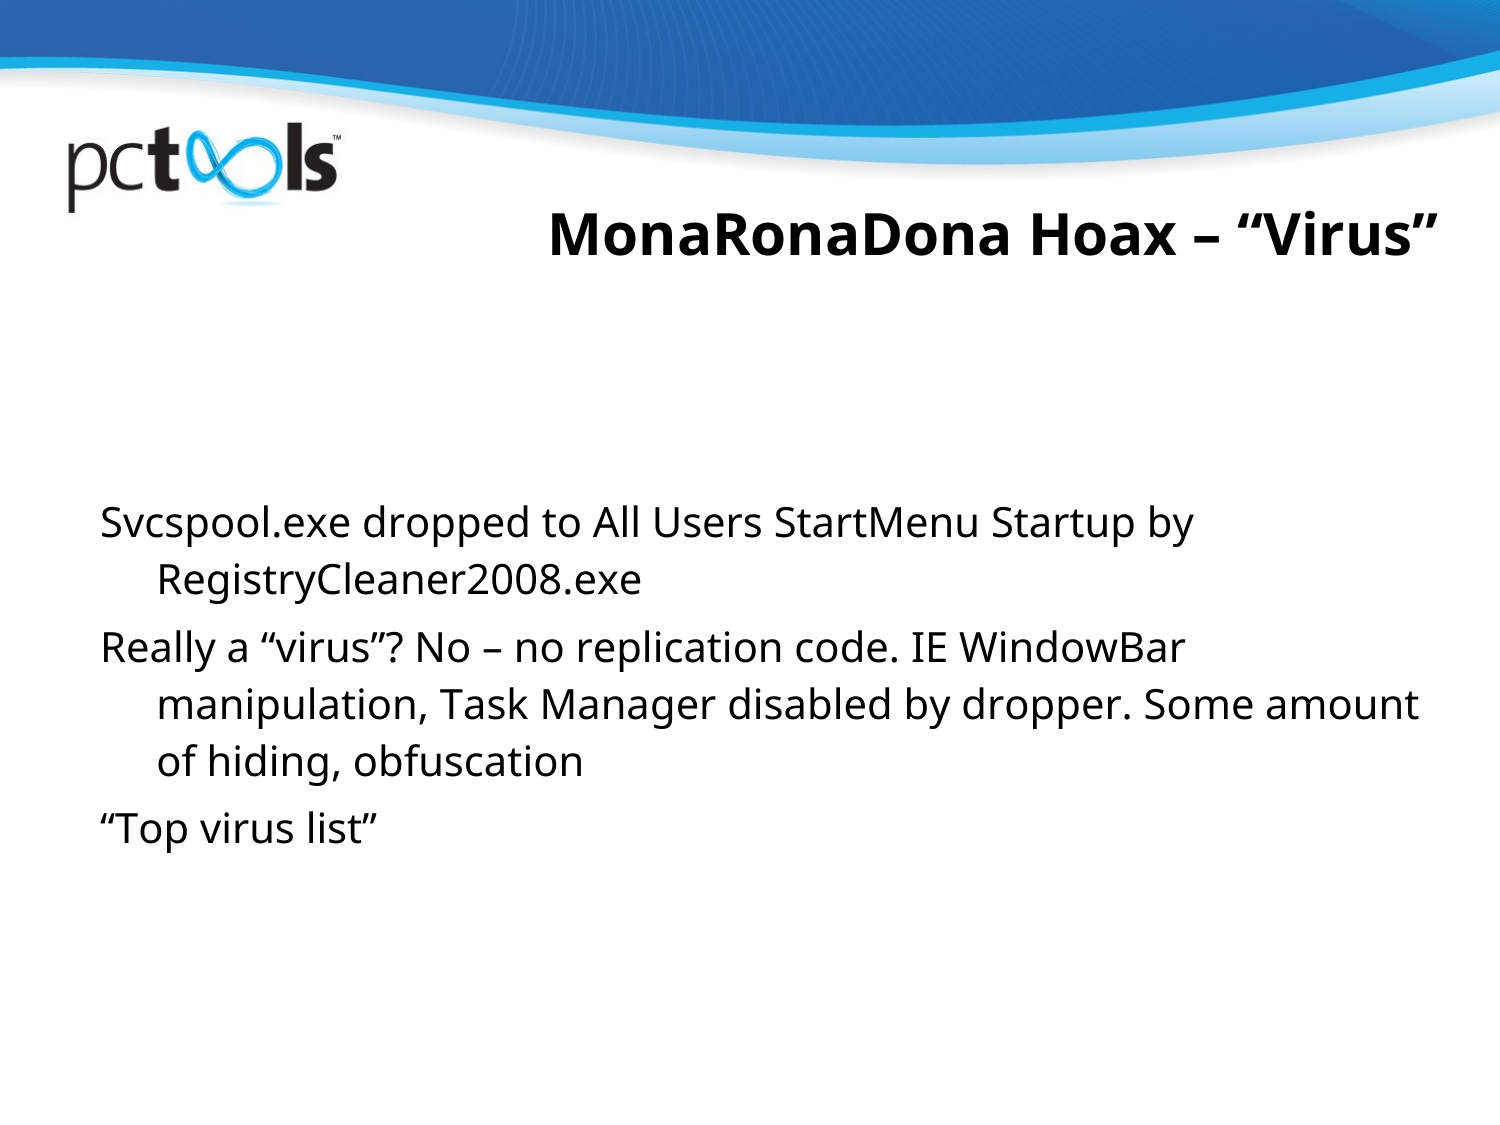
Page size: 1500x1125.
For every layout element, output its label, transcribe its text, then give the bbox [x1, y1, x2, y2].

picture [194, 138, 207, 146]
title MonaRonaDona Hoax – “Virus” [88, 146, 1439, 319]
picture [0, 0, 1500, 222]
list Svcspool.exe dropped to All Users StartMenu Startup by RegistryCleaner2008.exe Really a “virus”? No – no replication code. IE WindowBar manipulation, Task Manager disabled by dropper. Some amount of hiding, obfuscation “Top virus list” [100, 290, 1451, 1019]
